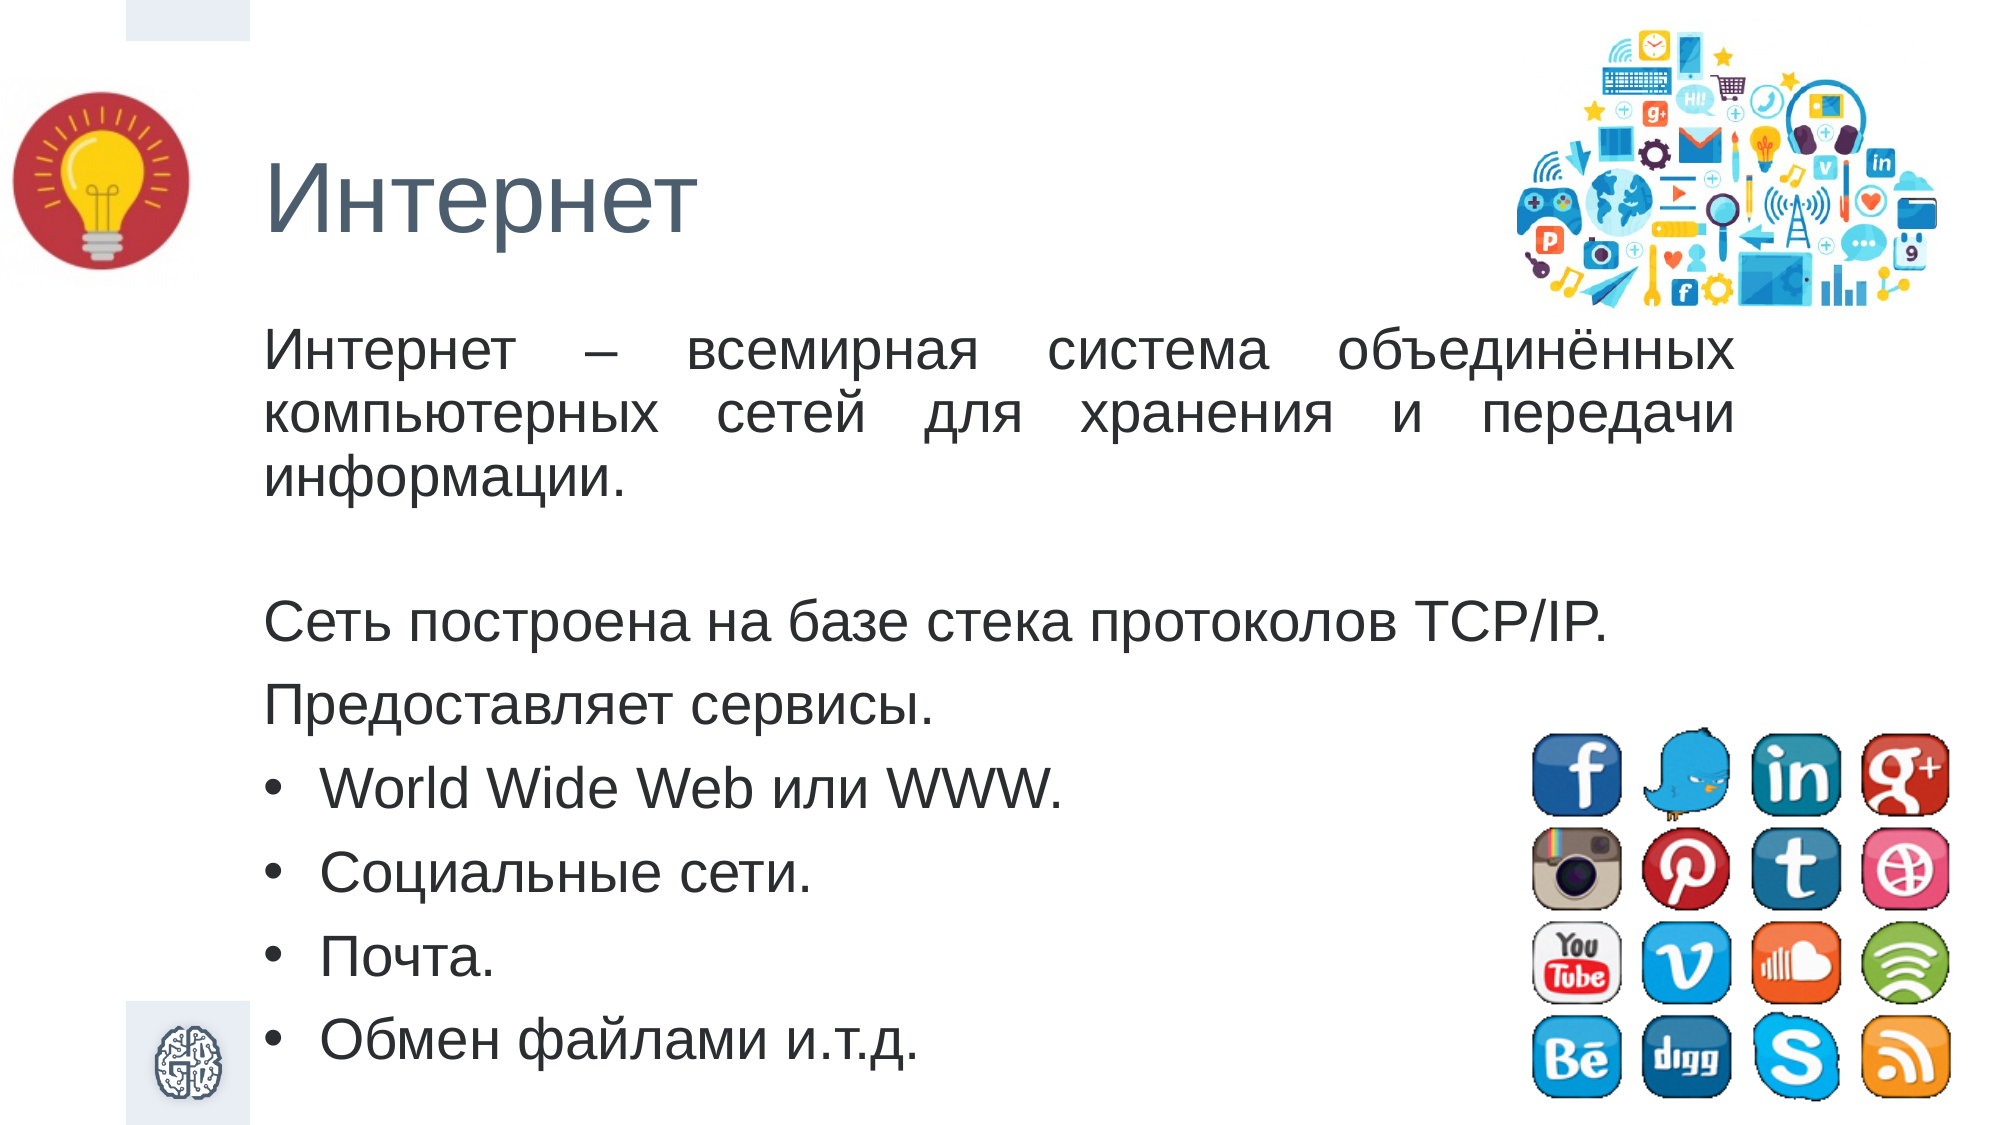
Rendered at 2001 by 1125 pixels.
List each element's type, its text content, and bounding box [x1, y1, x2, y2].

list Интернет – всемирная система объединённых компьютерных сетей для хранения и передачи информации. Сеть построена на базе стека протоколов TCP/IP. Предоставляет сервисы. World Wide Web или WWW. Социальные сети. Почта. Обмен файлами и.т.д. [248, 361, 1752, 941]
picture [1517, 712, 1962, 1125]
picture [1517, 18, 1962, 326]
title Интернет [248, 124, 1752, 276]
picture [144, 1016, 232, 1110]
picture [0, 78, 200, 287]
